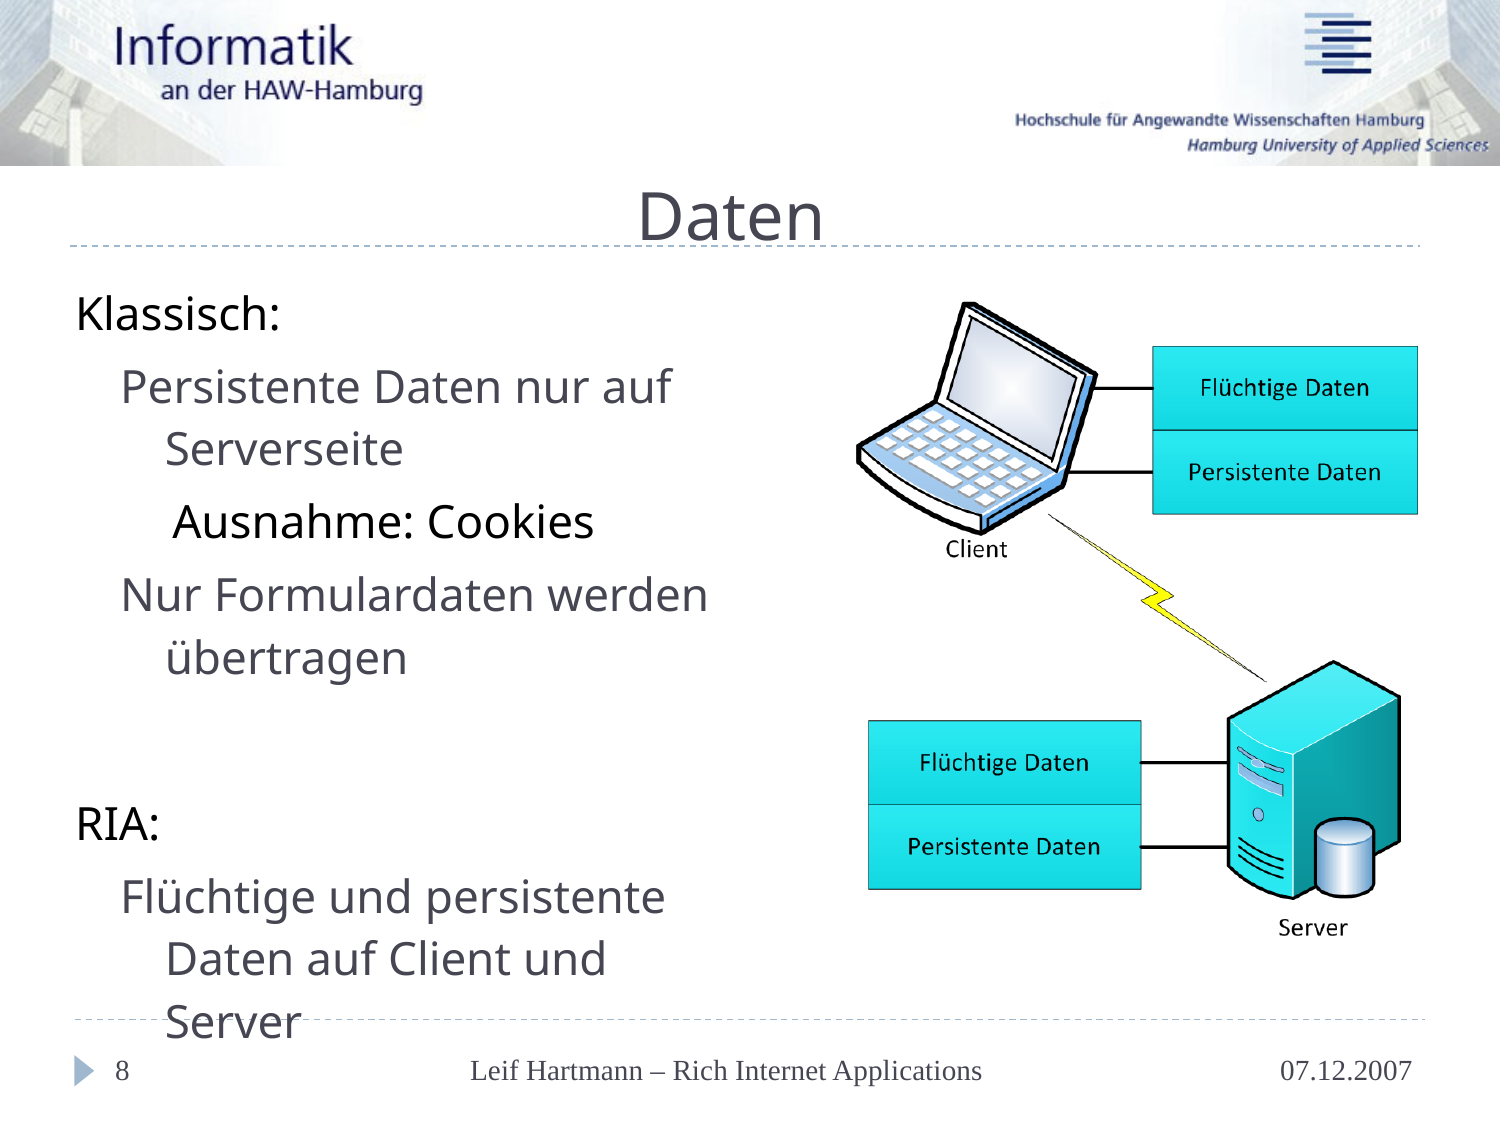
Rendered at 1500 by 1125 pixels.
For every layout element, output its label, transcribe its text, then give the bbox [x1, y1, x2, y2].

list Klassisch: Persistente Daten nur auf Serverseite Ausnahme: Cookies Nur Formulardaten werden übertragen RIA: Flüchtige und persistente Daten auf Client und Server [75, 281, 734, 994]
picture [0, 0, 1500, 166]
picture [856, 301, 1418, 944]
title Daten [56, 164, 1407, 266]
